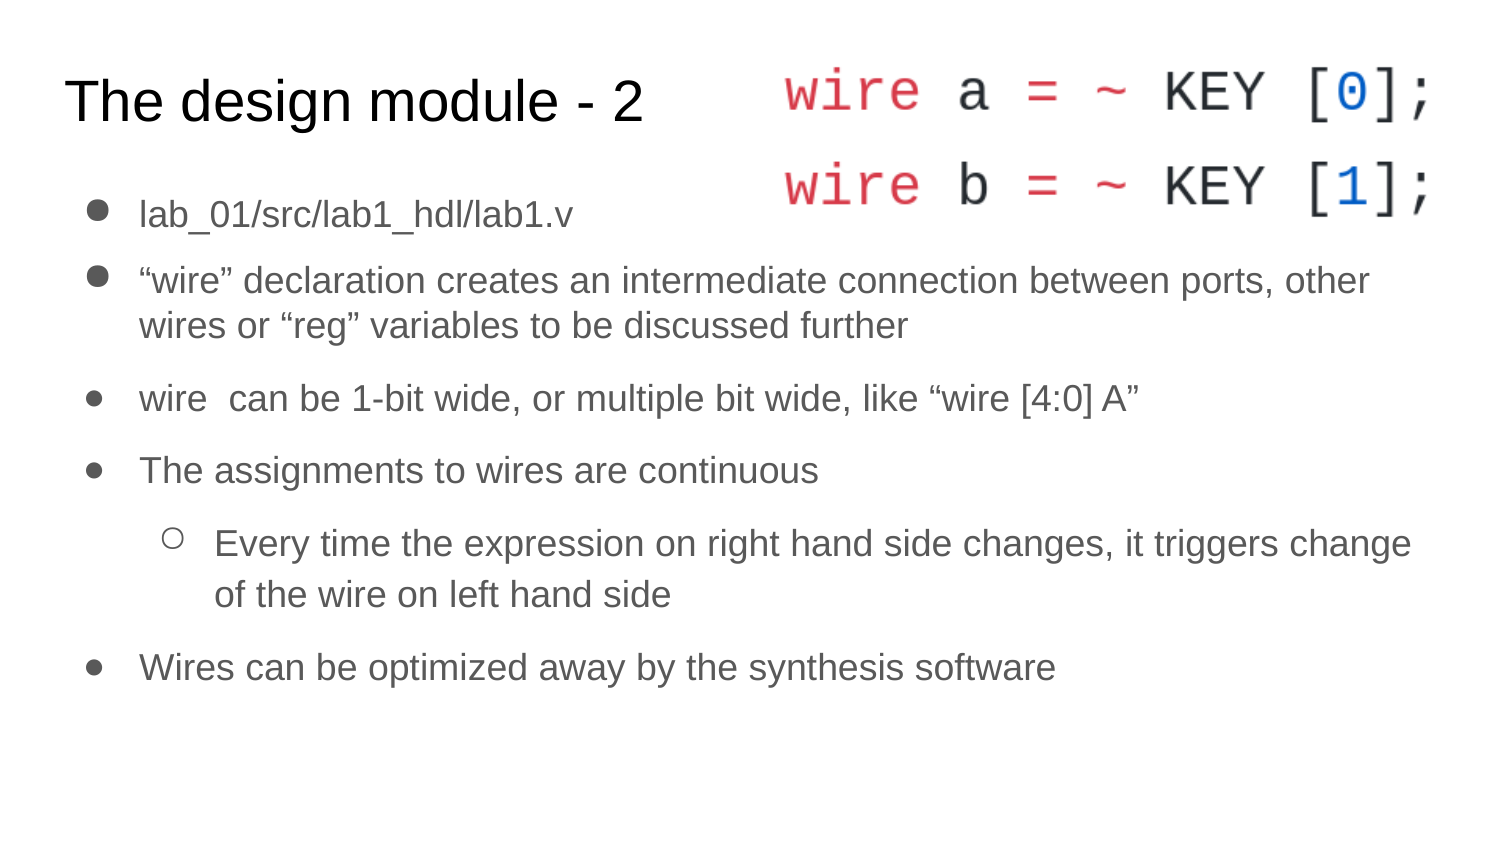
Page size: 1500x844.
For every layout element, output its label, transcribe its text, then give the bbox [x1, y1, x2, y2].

title The design module - 2 [49, 47, 723, 142]
list lab_01/src/lab1_hdl/lab1.v “wire” declaration creates an intermediate connection between ports, other wires or “reg” variables to be discussed further wire can be 1-bit wide, or multiple bit wide, like “wire [4:0] A” The assignments to wires are continuous Every time the expression on right hand side changes, it triggers change of the wire on left hand side Wires can be optimized away by the synthesis software [49, 175, 1456, 785]
picture [760, 47, 1456, 247]
